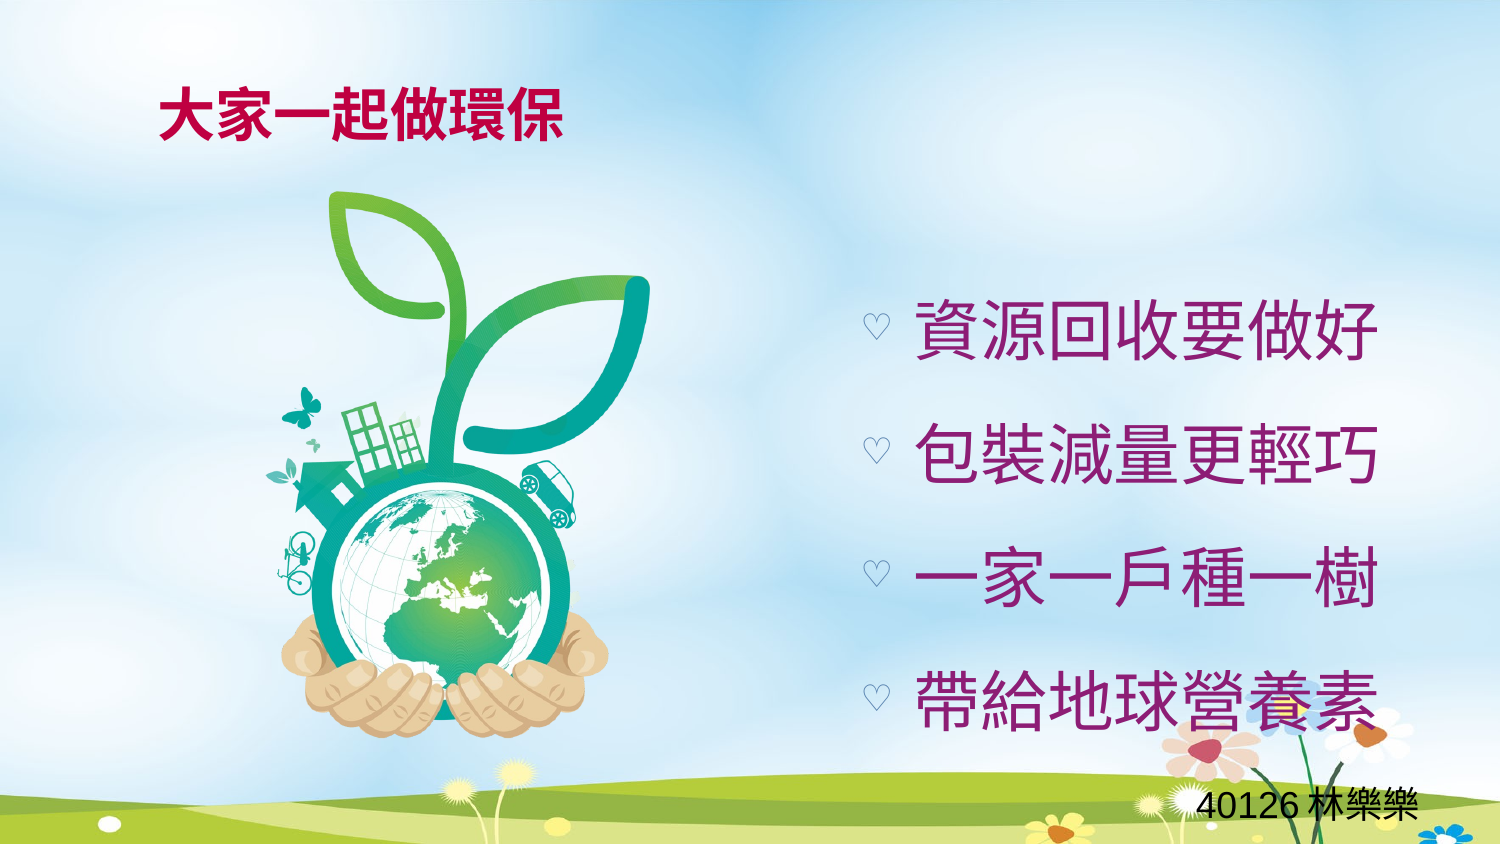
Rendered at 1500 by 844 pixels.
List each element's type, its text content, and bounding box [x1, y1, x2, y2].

list 資源回收要做好 包裝減量更輕巧 一家一戶種一樹 帶給地球營養素 [842, 278, 1418, 768]
text_box 40126林樂樂 [1181, 767, 1436, 833]
title 大家一起做環保 [0, 24, 929, 198]
picture [0, 0, 1500, 844]
